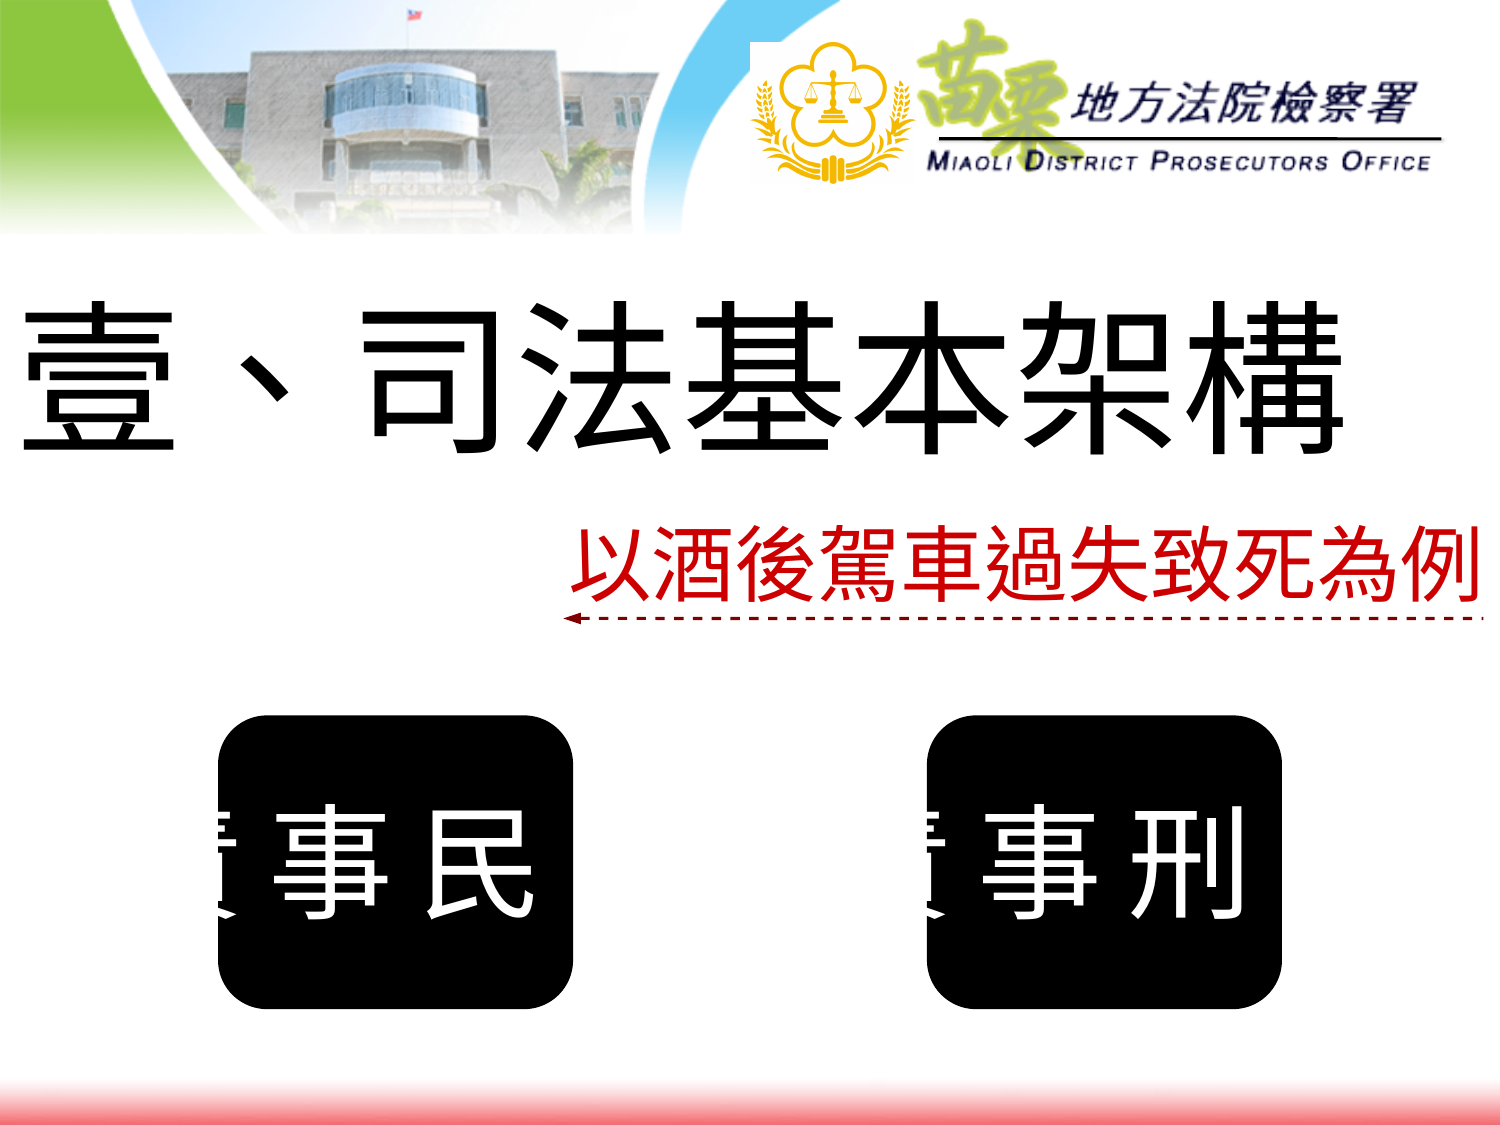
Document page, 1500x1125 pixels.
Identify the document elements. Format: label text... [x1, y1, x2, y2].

text_box 以酒後駕車過失致死為例 [553, 505, 1499, 620]
text_box 民事 責任 [218, 715, 574, 1010]
picture [0, 1026, 1500, 1125]
text_box 壹、司法基本架構 [0, 267, 1364, 483]
text_box 刑事 責任 [926, 715, 1282, 1010]
